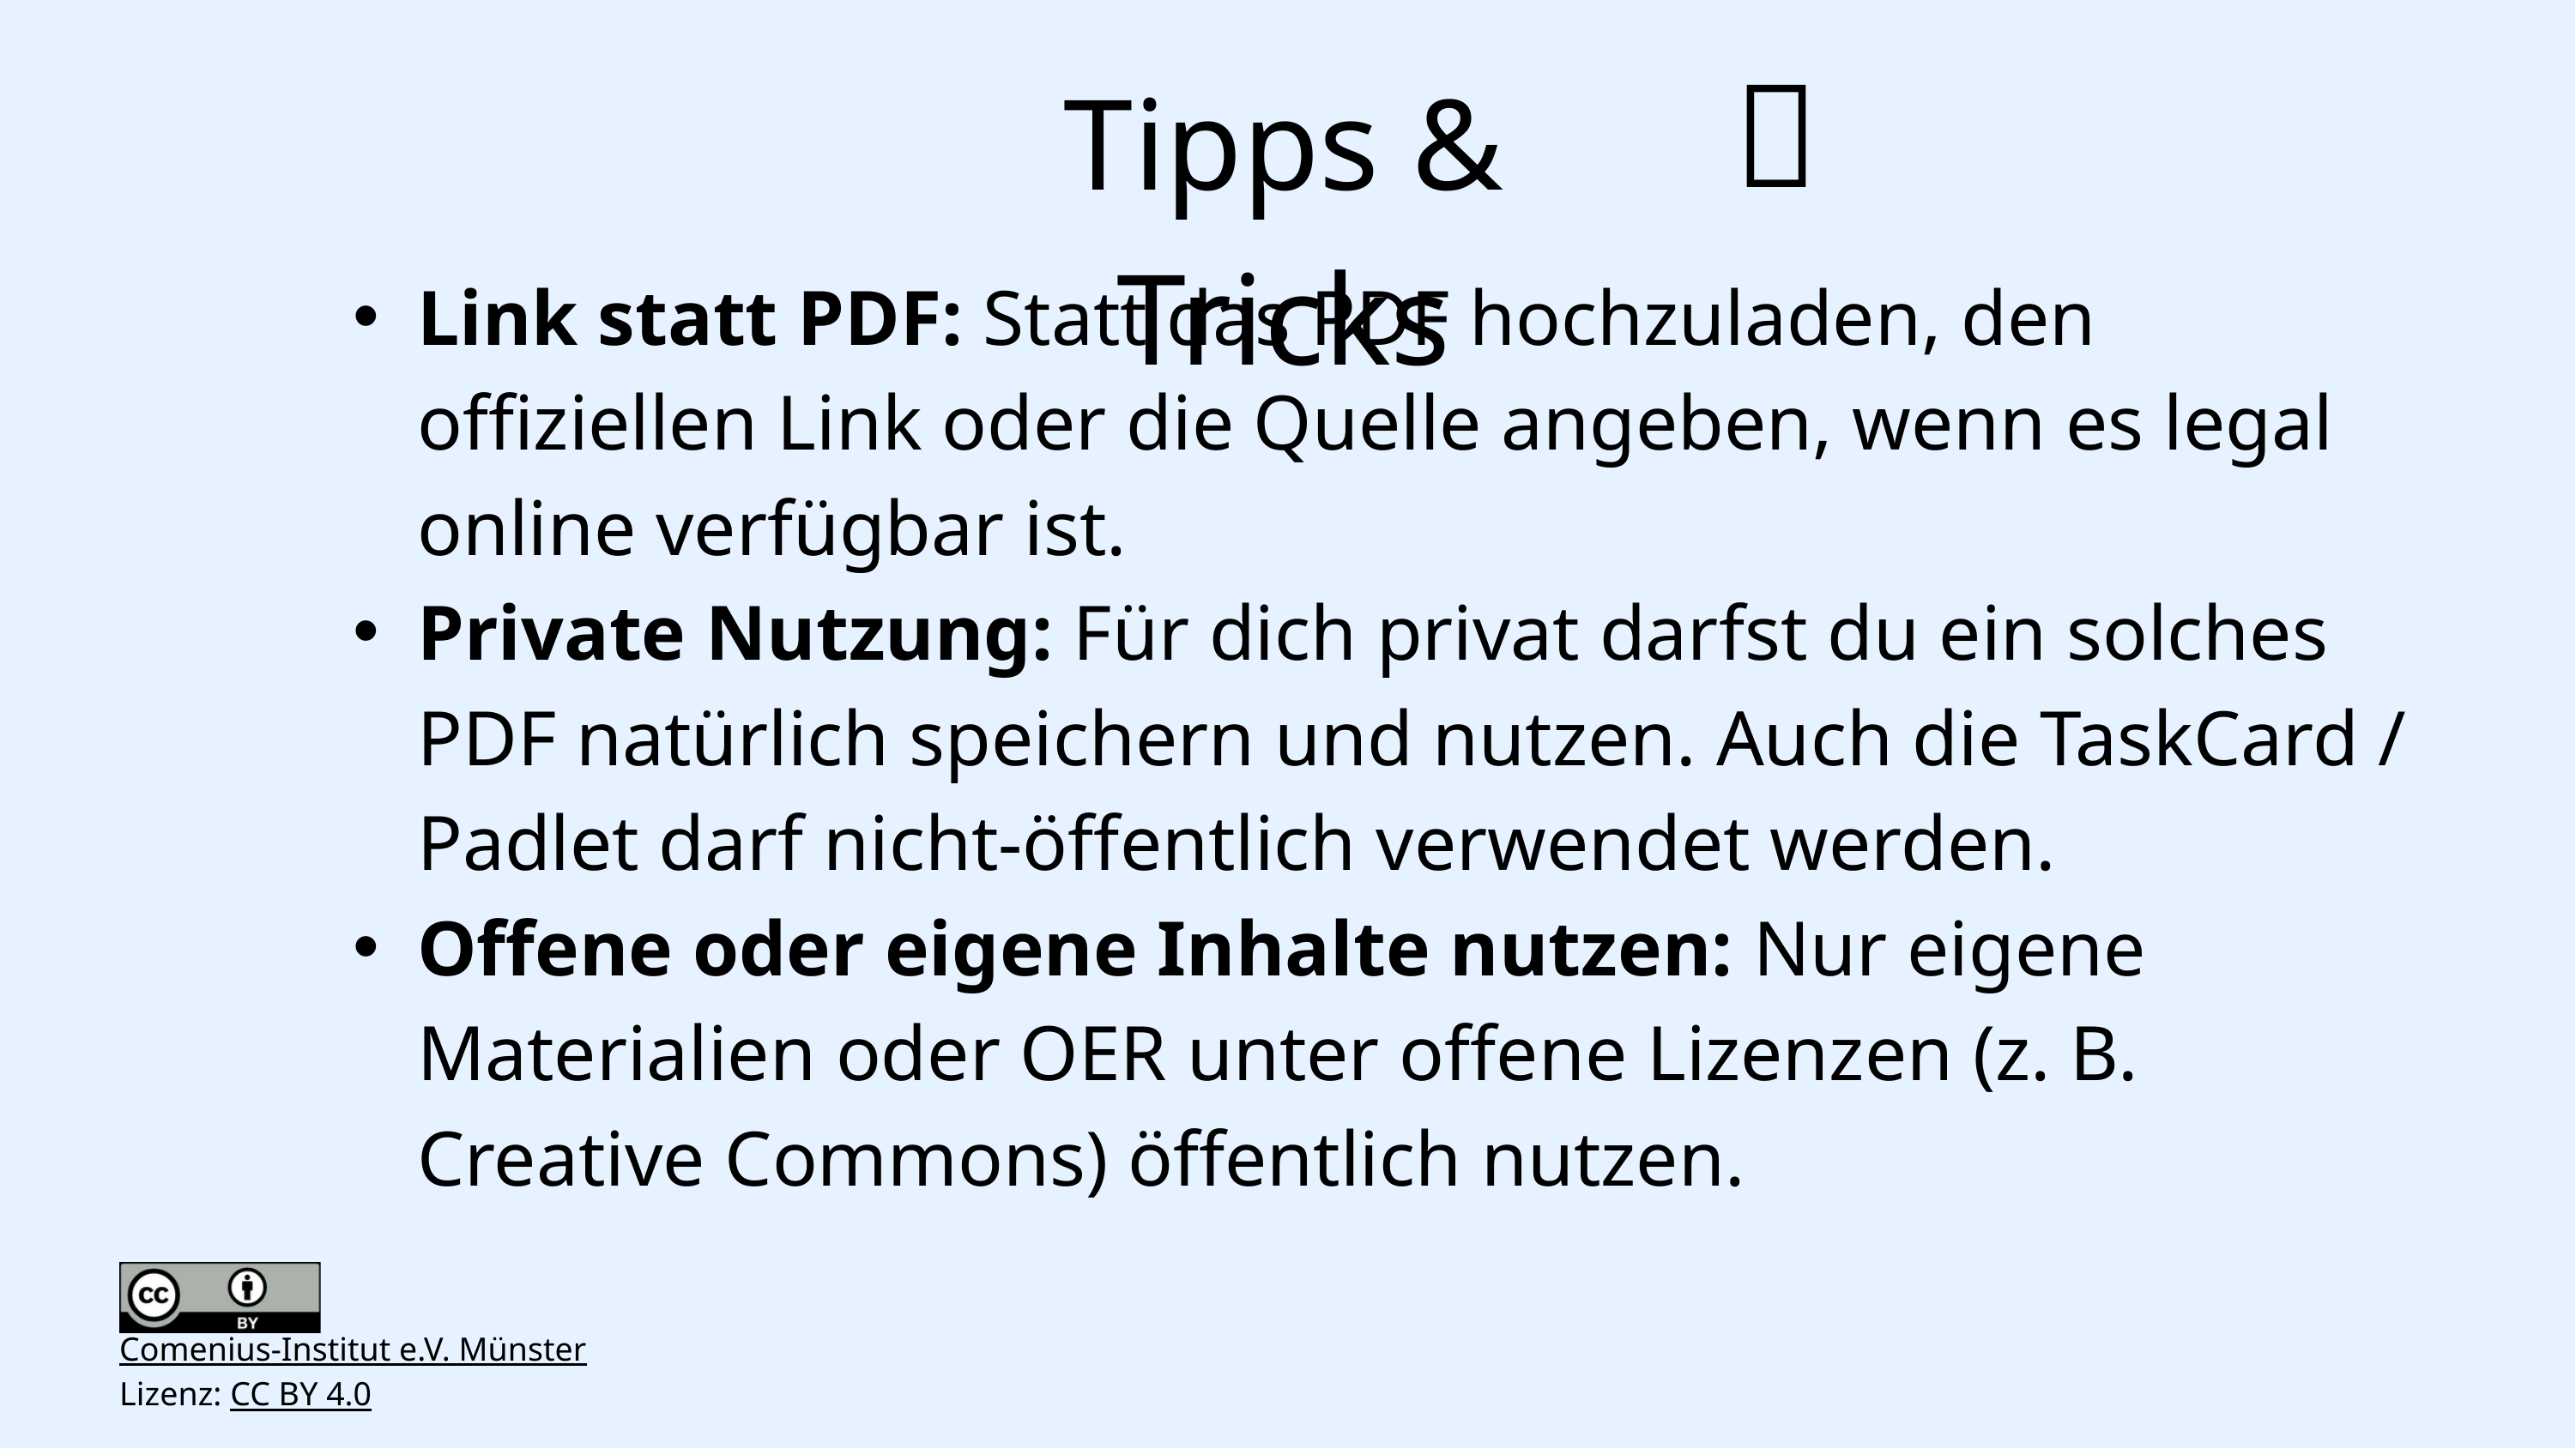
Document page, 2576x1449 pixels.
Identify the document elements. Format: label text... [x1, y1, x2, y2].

text_box Comenius-Institut e.V. Münster Lizenz: CC BY 4.0 [119, 1327, 1378, 1416]
text_box Link statt PDF: Statt das PDF hochzuladen, den offiziellen Link oder die Quelle angeben, wenn es legal online verfügbar ist. Private Nutzung: Für dich privat darfst du ein solches PDF natürlich speichern und nutzen. Auch die TaskCard / Padlet darf nicht-öffentlich verwendet werden. Offene oder eigene Inhalte nutzen: Nur eigene Materialien oder OER unter offene Lizenzen (z. B. Creative Commons) öffentlich nutzen. [289, 254, 2431, 1297]
text_box 💡 [1678, 15, 1875, 209]
text_box [119, 1262, 321, 1327]
text_box Tipps & Tricks [932, 39, 1636, 209]
